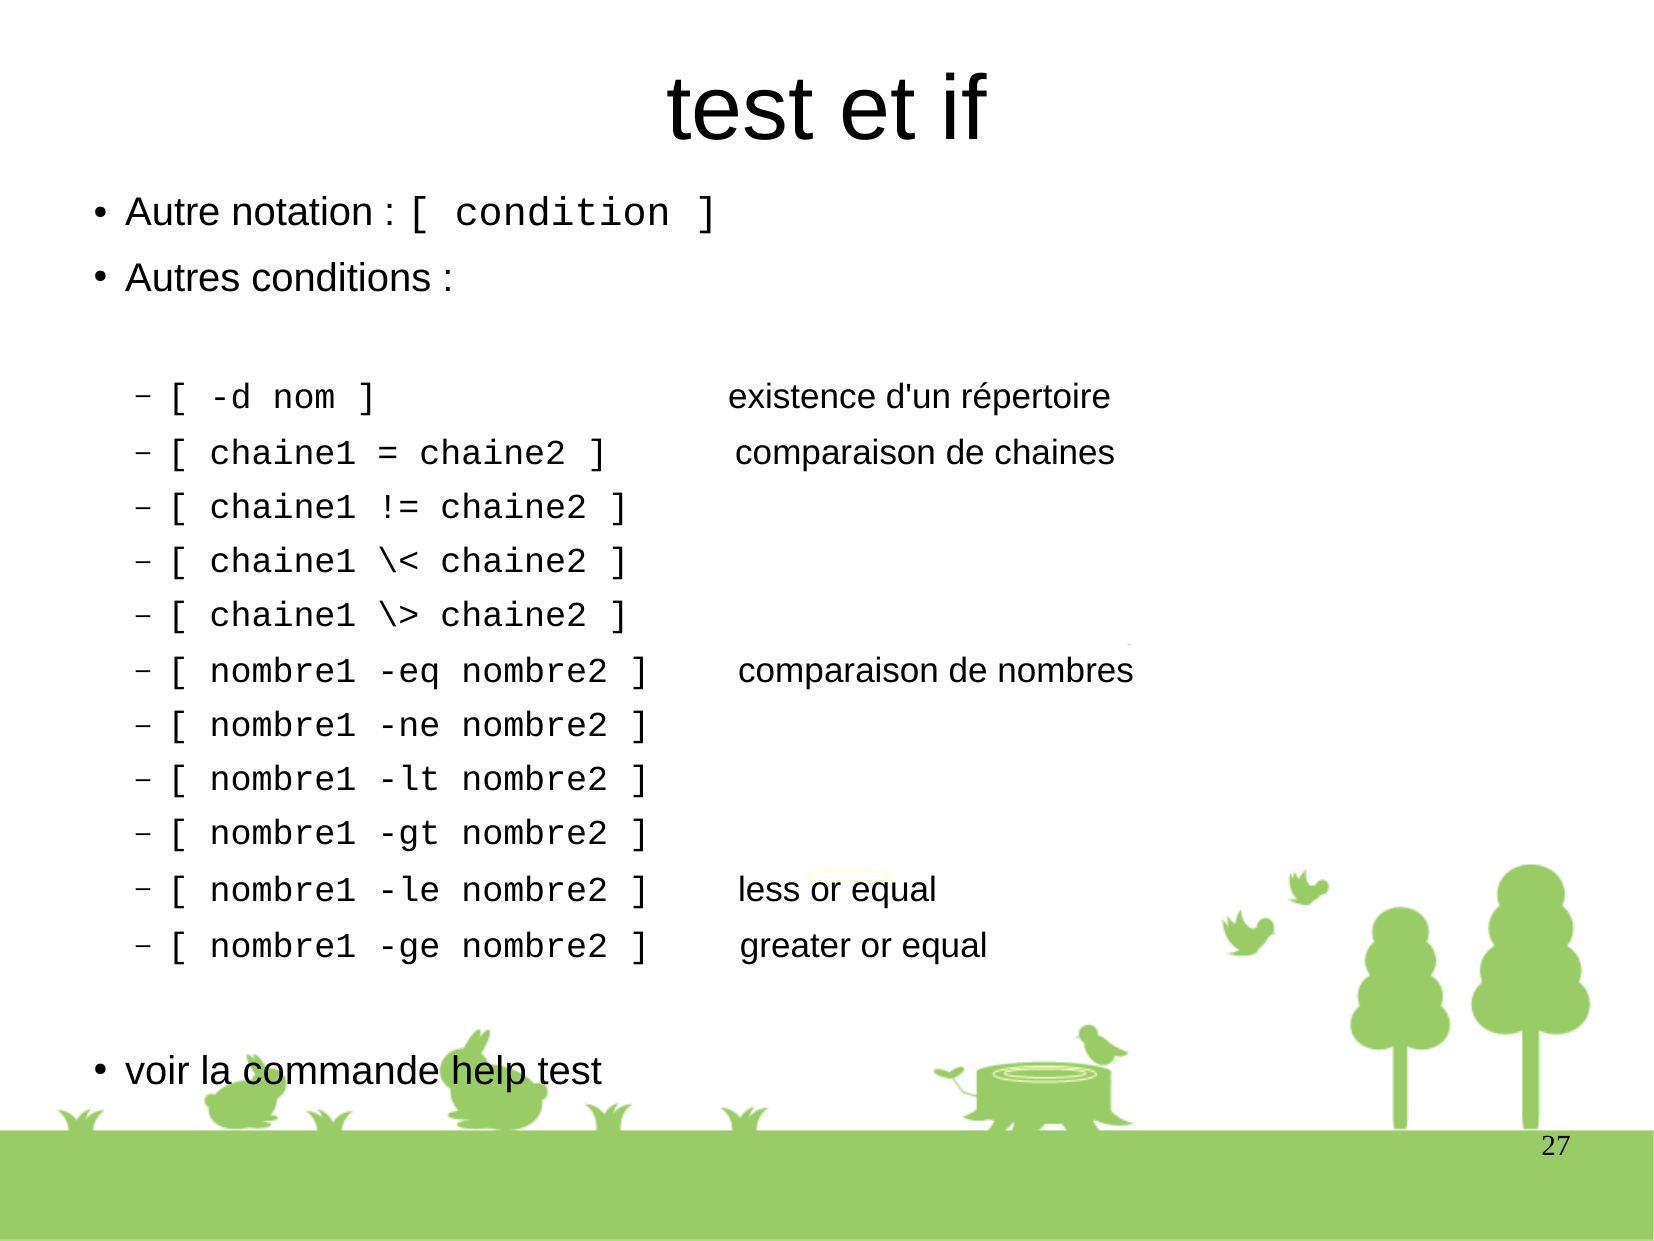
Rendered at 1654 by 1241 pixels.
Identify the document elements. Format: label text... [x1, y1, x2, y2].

picture [0, 0, 1654, 1241]
title test et if [82, 49, 1571, 166]
list Autre notation : [ condition ] Autres conditions : [ -d nom ] existence d'un répertoire [ chaine1 = chaine2 ] comparaison de chaines [ chaine1 != chaine2 ] [ chaine1 \< chaine2 ] [ chaine1 \> chaine2 ] [ nombre1 -eq nombre2 ] comparaison de nombres [ nombre1 -ne nombre2 ] [ nombre1 -lt nombre2 ] [ nombre1 -gt nombre2 ] [ nombre1 -le nombre2 ] less or equal [ nombre1 -ge nombre2 ] greater or equal voir la commande help test [82, 188, 1538, 1104]
